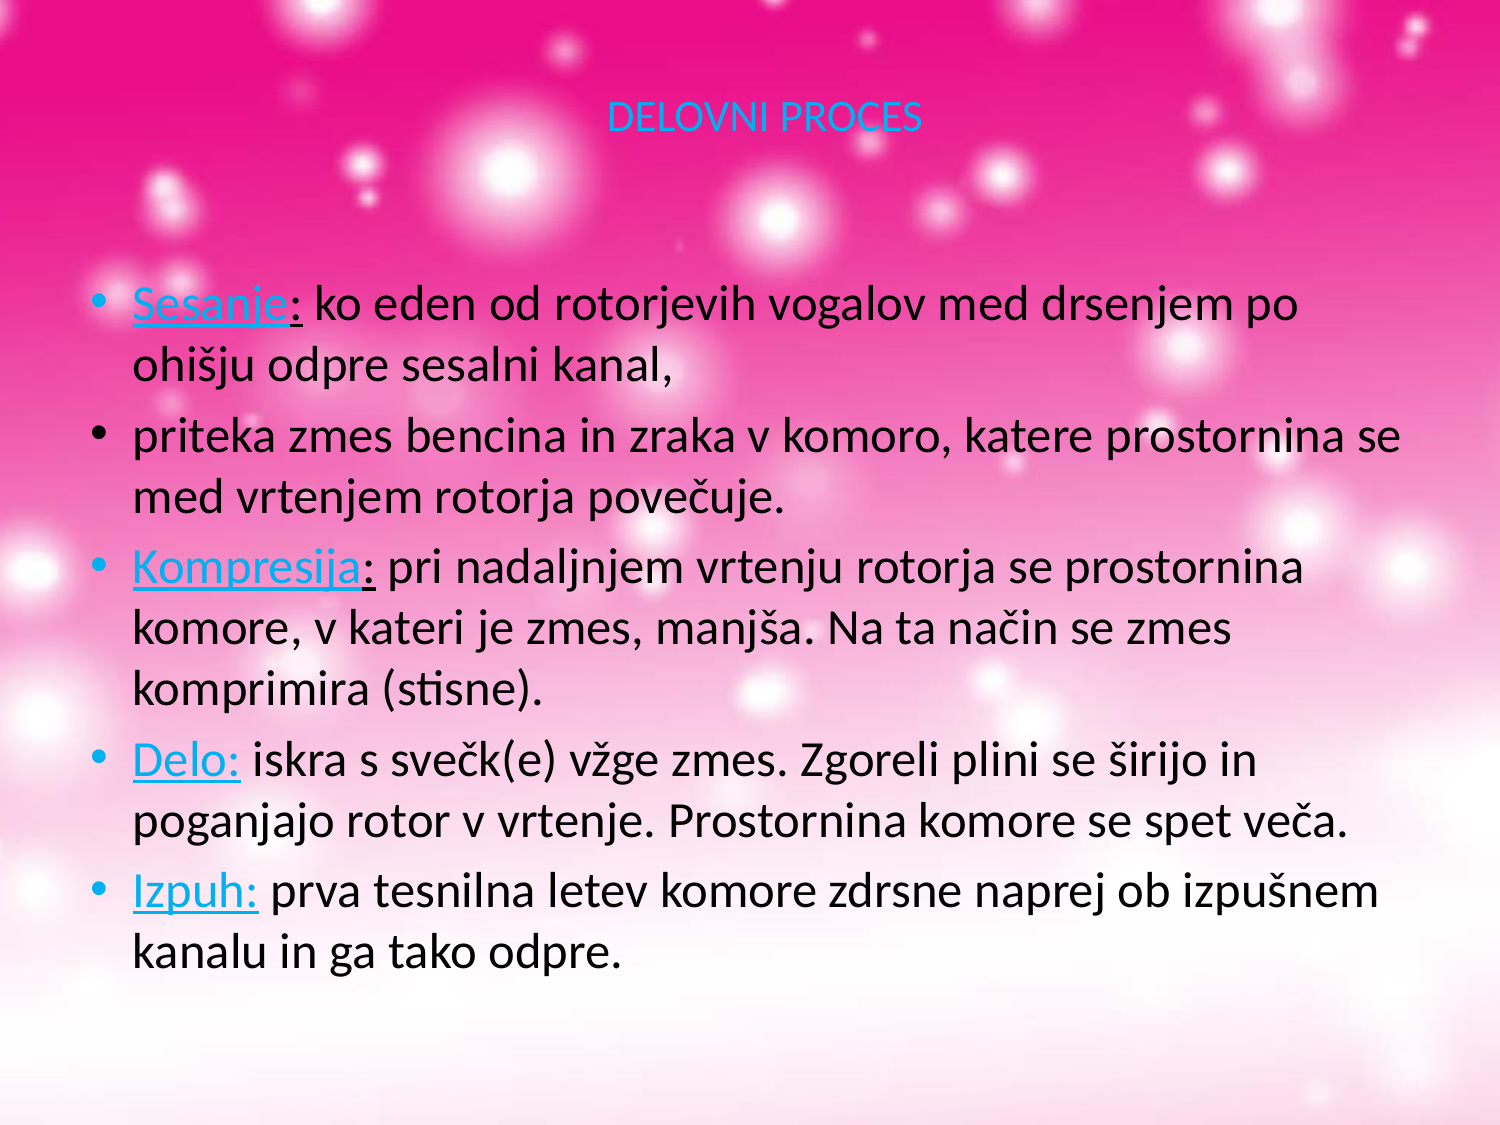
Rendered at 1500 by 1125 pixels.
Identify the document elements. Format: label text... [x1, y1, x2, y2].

list Sesanje: ko eden od rotorjevih vogalov med drsenjem po ohišju odpre sesalni kanal, priteka zmes bencina in zraka v komoro, katere prostornina se med vrtenjem rotorja povečuje. Kompresija: pri nadaljnjem vrtenju rotorja se prostornina komore, v kateri je zmes, manjša. Na ta način se zmes komprimira (stisne). Delo: iskra s svečk(e) vžge zmes. Zgoreli plini se širijo in poganjajo rotor v vrtenje. Prostornina komore se spet veča. Izpuh: prva tesnilna letev komore zdrsne naprej ob izpušnem kanalu in ga tako odpre. [75, 262, 1425, 1005]
title DELOVNI PROCES [64, 78, 1465, 203]
picture [0, 0, 1500, 1125]
